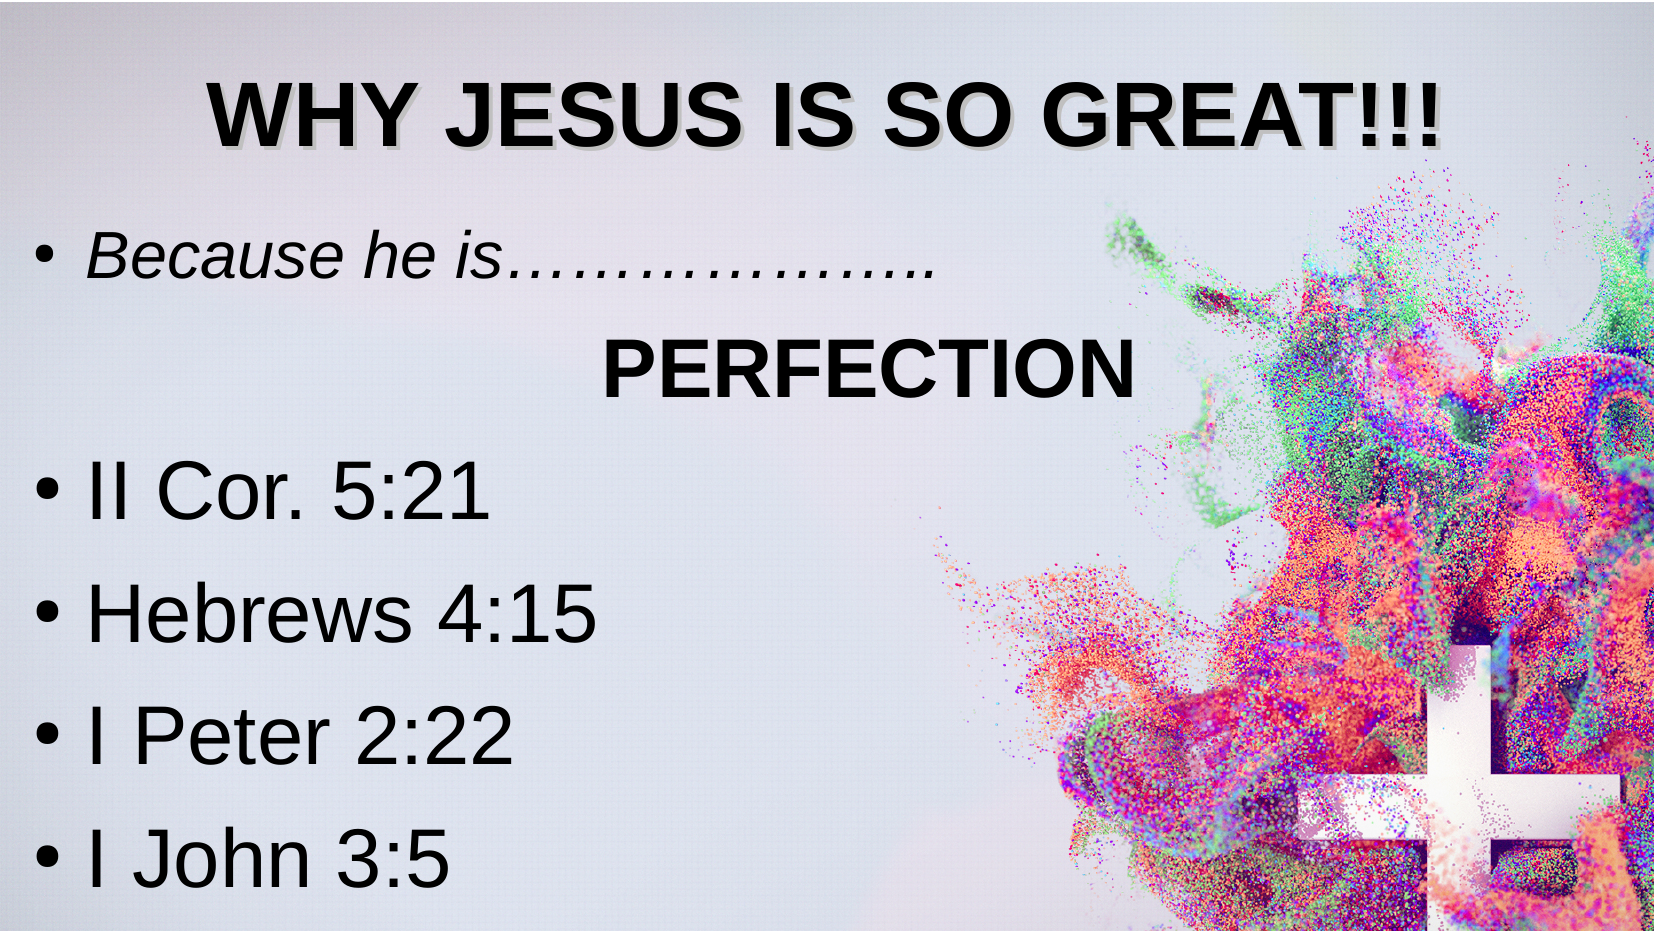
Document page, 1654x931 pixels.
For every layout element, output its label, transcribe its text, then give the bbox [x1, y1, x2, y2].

picture [0, 2, 1654, 931]
title WHY JESUS IS SO GREAT!!! [82, 37, 1571, 193]
list Because he is……………….. PERFECTION II Cor. 5:21 Hebrews 4:15 I Peter 2:22 I John 3:5 [15, 217, 1654, 916]
